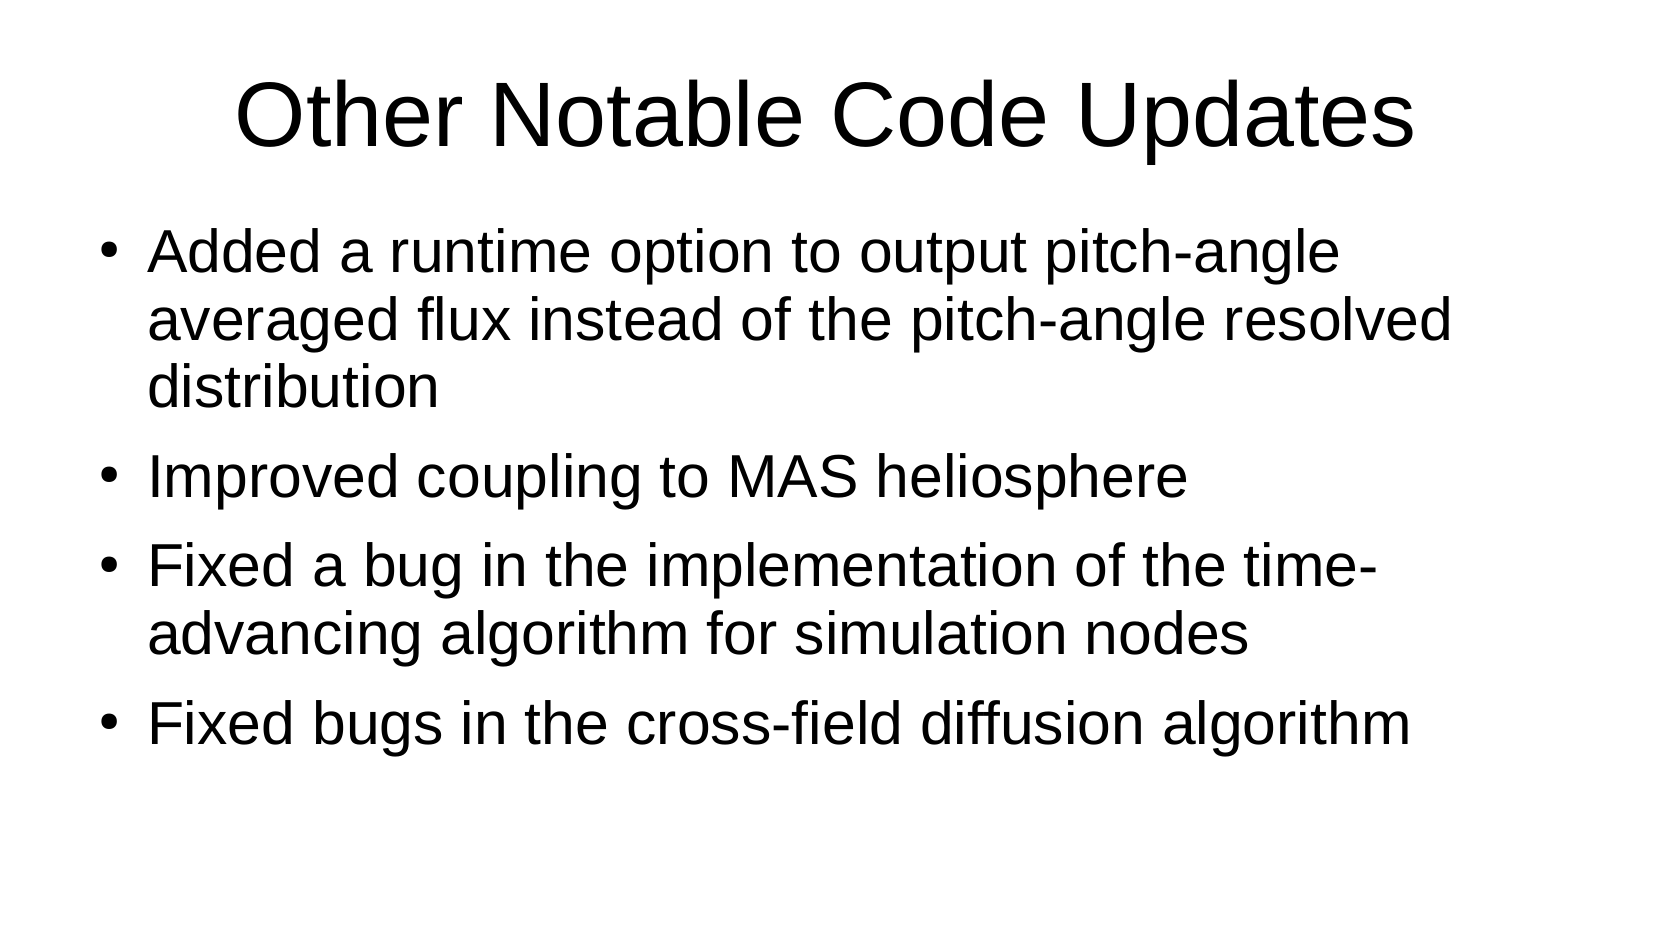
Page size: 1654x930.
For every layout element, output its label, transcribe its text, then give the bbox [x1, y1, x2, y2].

list Added a runtime option to output pitch-angle averaged flux instead of the pitch-angle resolved distribution Improved coupling to MAS heliosphere Fixed a bug in the implementation of the time-advancing algorithm for simulation nodes Fixed bugs in the cross-field diffusion algorithm [82, 217, 1571, 757]
title Other Notable Code Updates [82, 36, 1571, 193]
